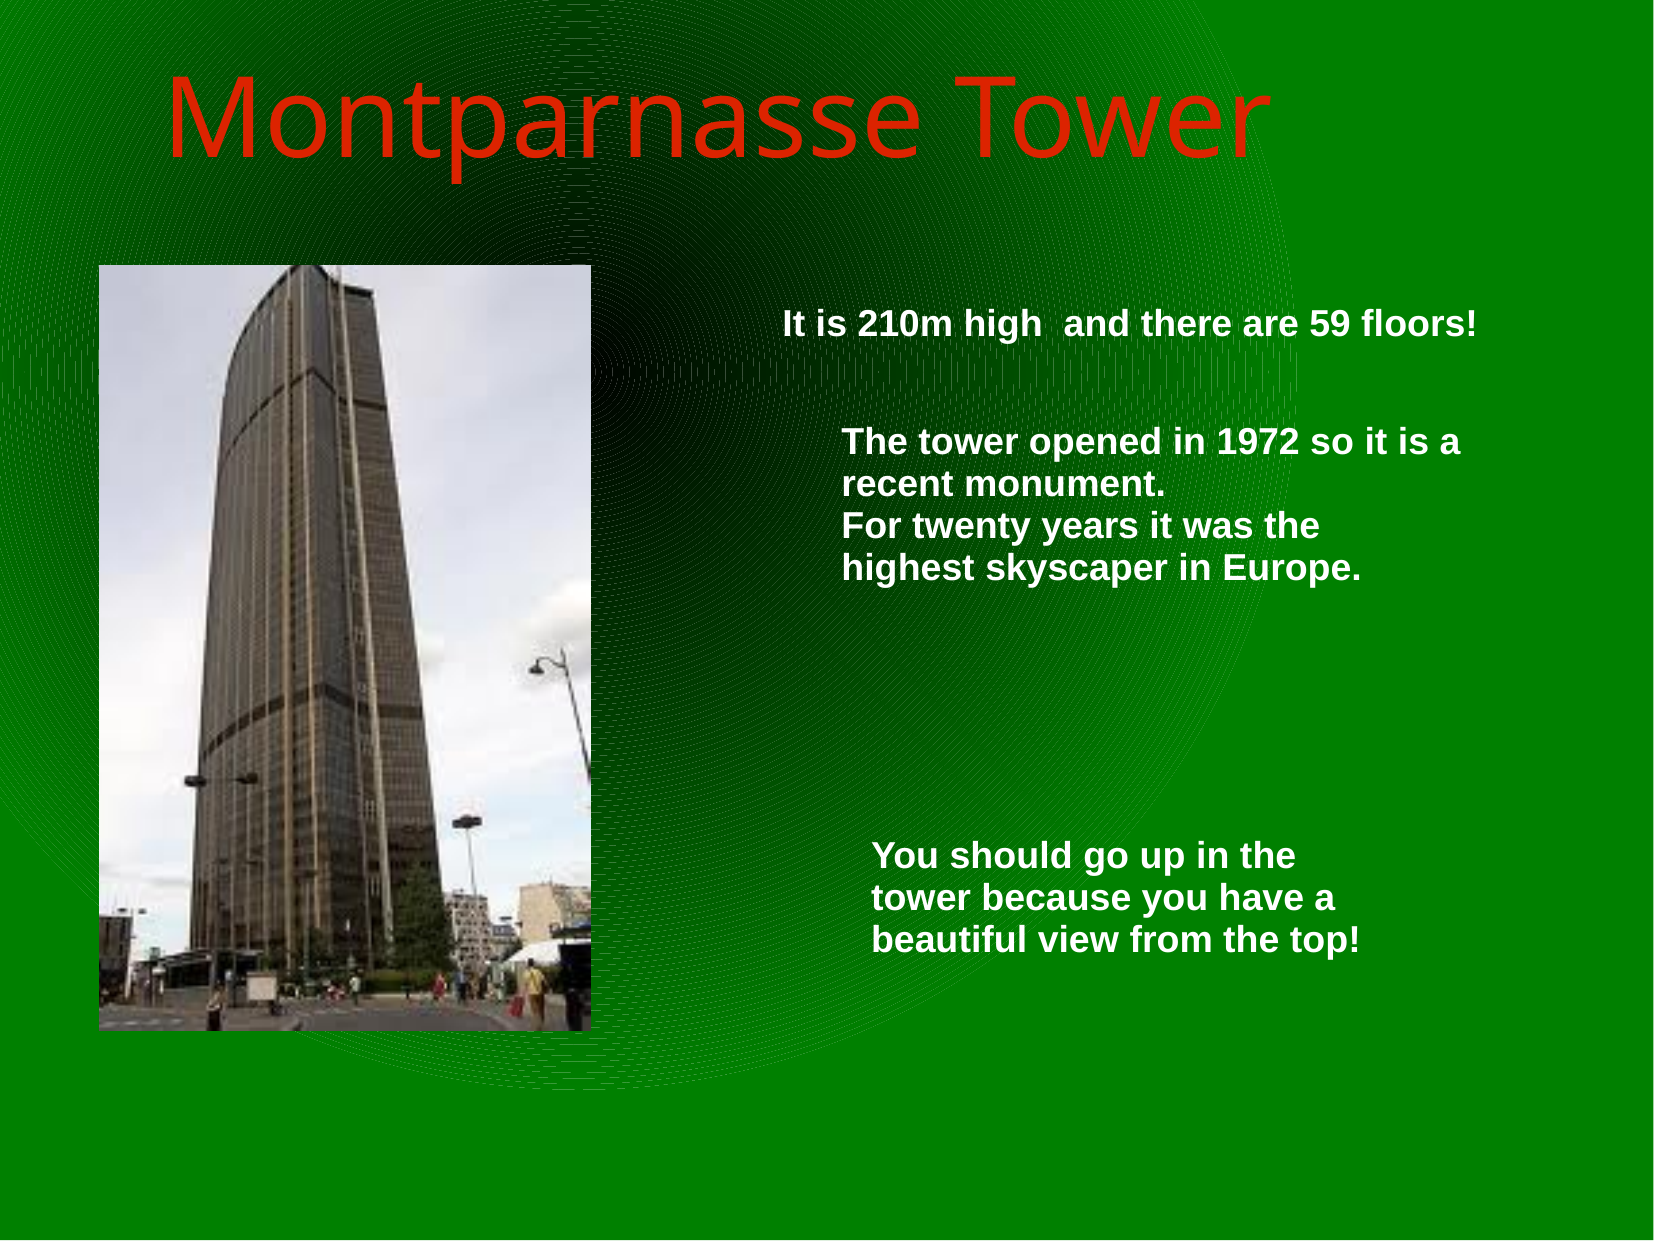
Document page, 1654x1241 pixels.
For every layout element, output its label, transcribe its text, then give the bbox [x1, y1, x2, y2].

text_box Montparnasse Tower [147, 29, 1536, 181]
text_box You should go up in the tower because you have a beautiful view from the top! [856, 826, 1418, 972]
text_box It is 210m high and there are 59 floors! [767, 295, 1595, 354]
text_box The tower opened in 1972 so it is a recent monument. For twenty years it was the highest skyscaper in Europe. [826, 413, 1477, 602]
picture [99, 265, 591, 1031]
